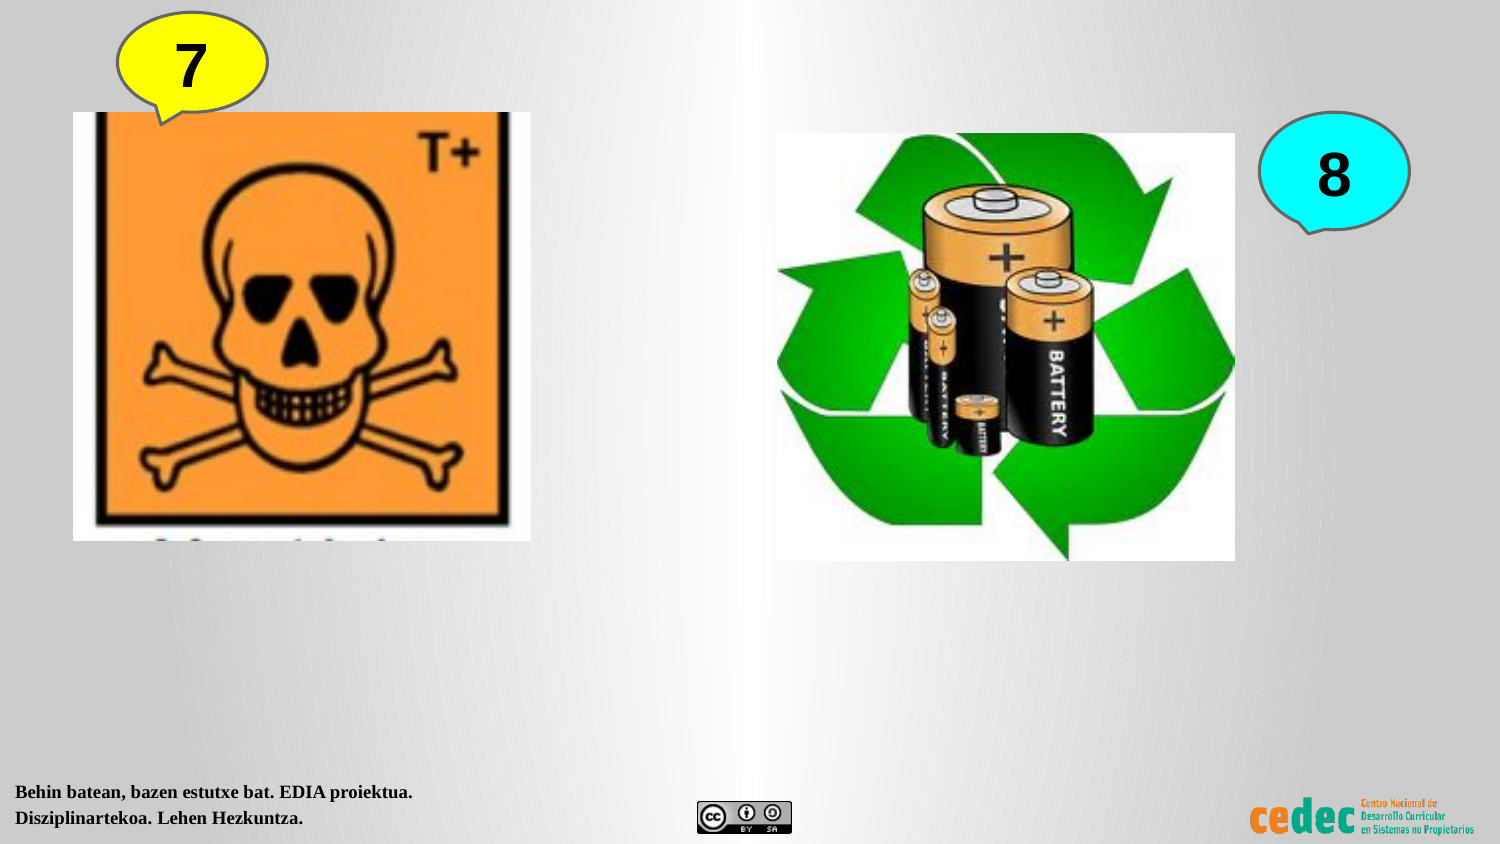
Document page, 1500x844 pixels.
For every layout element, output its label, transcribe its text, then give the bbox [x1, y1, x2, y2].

text_box Behin batean, bazen estutxe bat. EDIA proiektua. Disziplinartekoa. Lehen Hezkuntza. [0, 787, 473, 843]
picture [697, 801, 792, 834]
text_box 7 [117, 12, 268, 125]
picture [1249, 796, 1475, 836]
picture [73, 112, 531, 541]
picture [777, 133, 1235, 561]
text_box 8 [1259, 112, 1410, 234]
